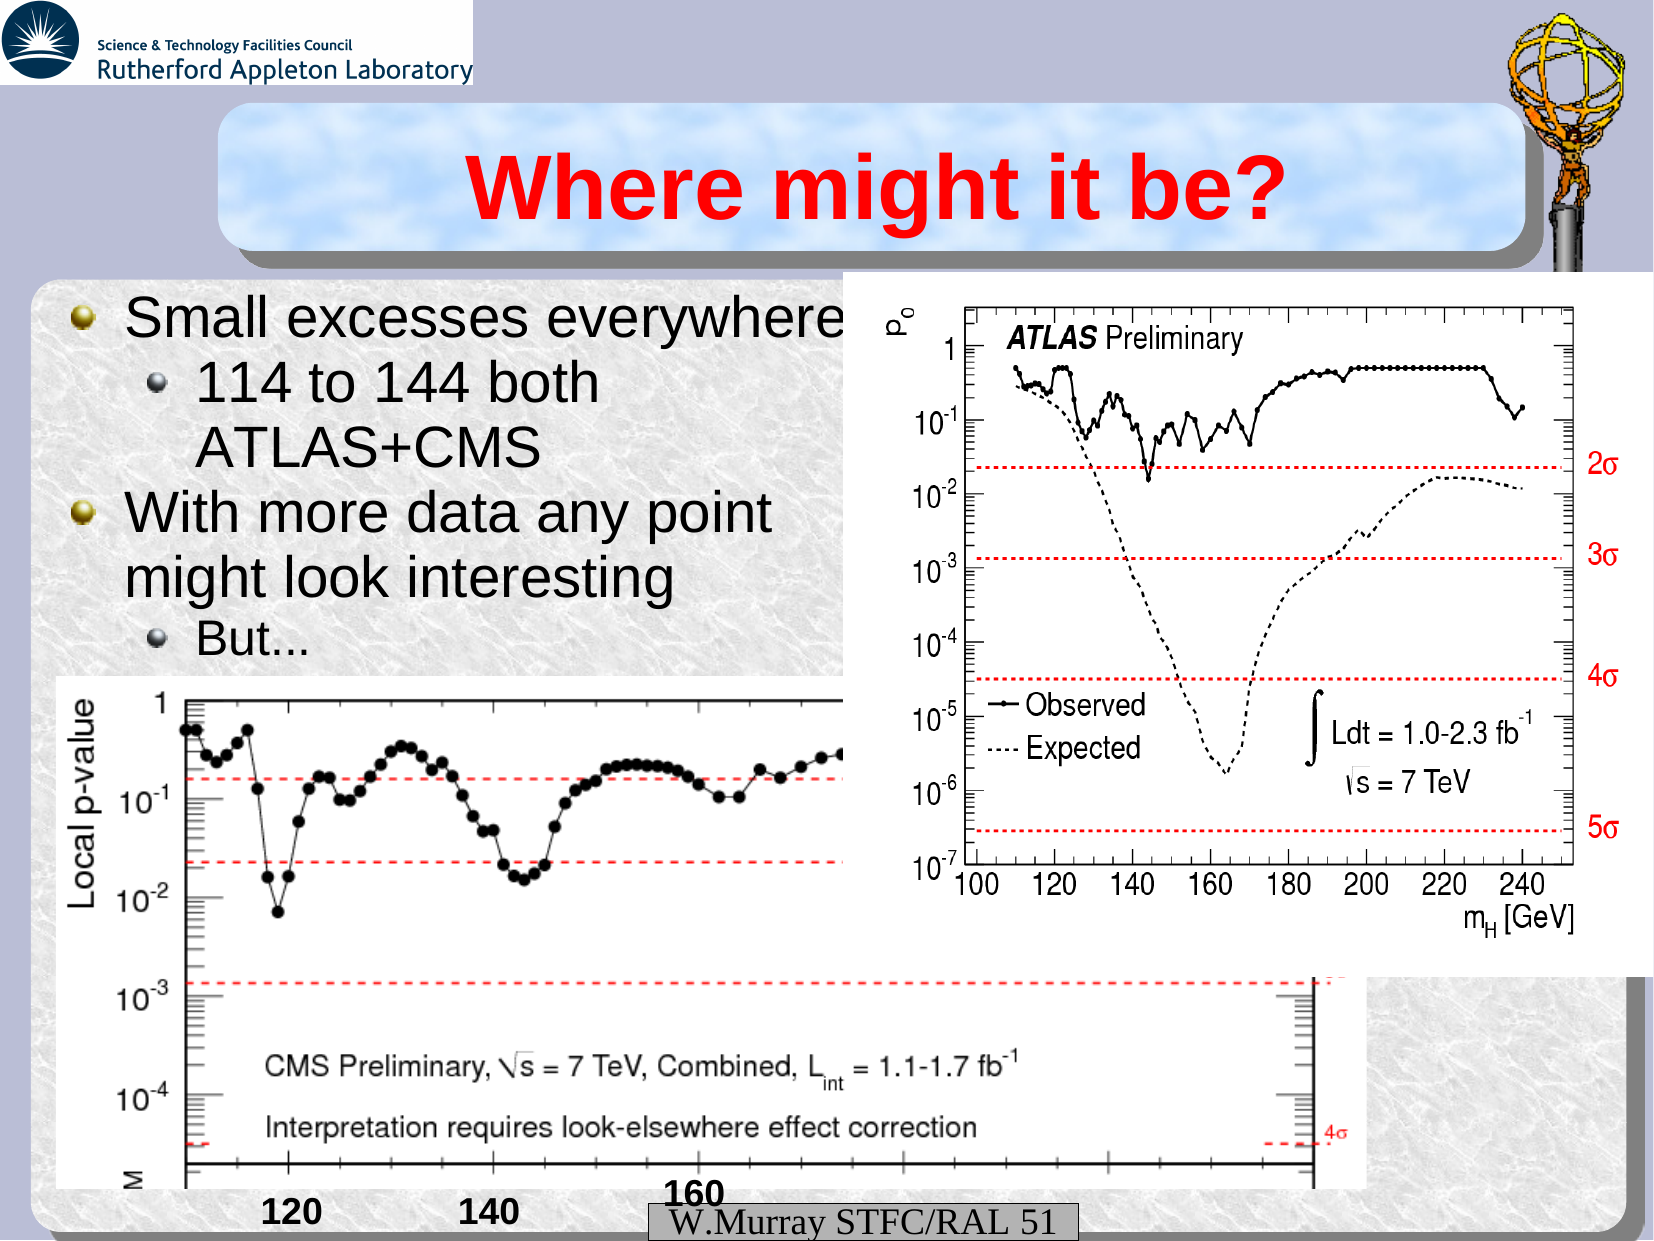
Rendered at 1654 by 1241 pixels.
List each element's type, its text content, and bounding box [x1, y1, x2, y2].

picture [0, 0, 473, 85]
text_box 160 [648, 1165, 754, 1223]
list Small excesses everywhere: 114 to 144 both ATLAS+CMS With more data any point might look interesting But... [53, 285, 843, 667]
title Where might it be? [244, 112, 1512, 263]
text_box 140 [443, 1183, 549, 1241]
picture [30, 0, 1654, 1232]
text_box 120 [245, 1183, 351, 1241]
